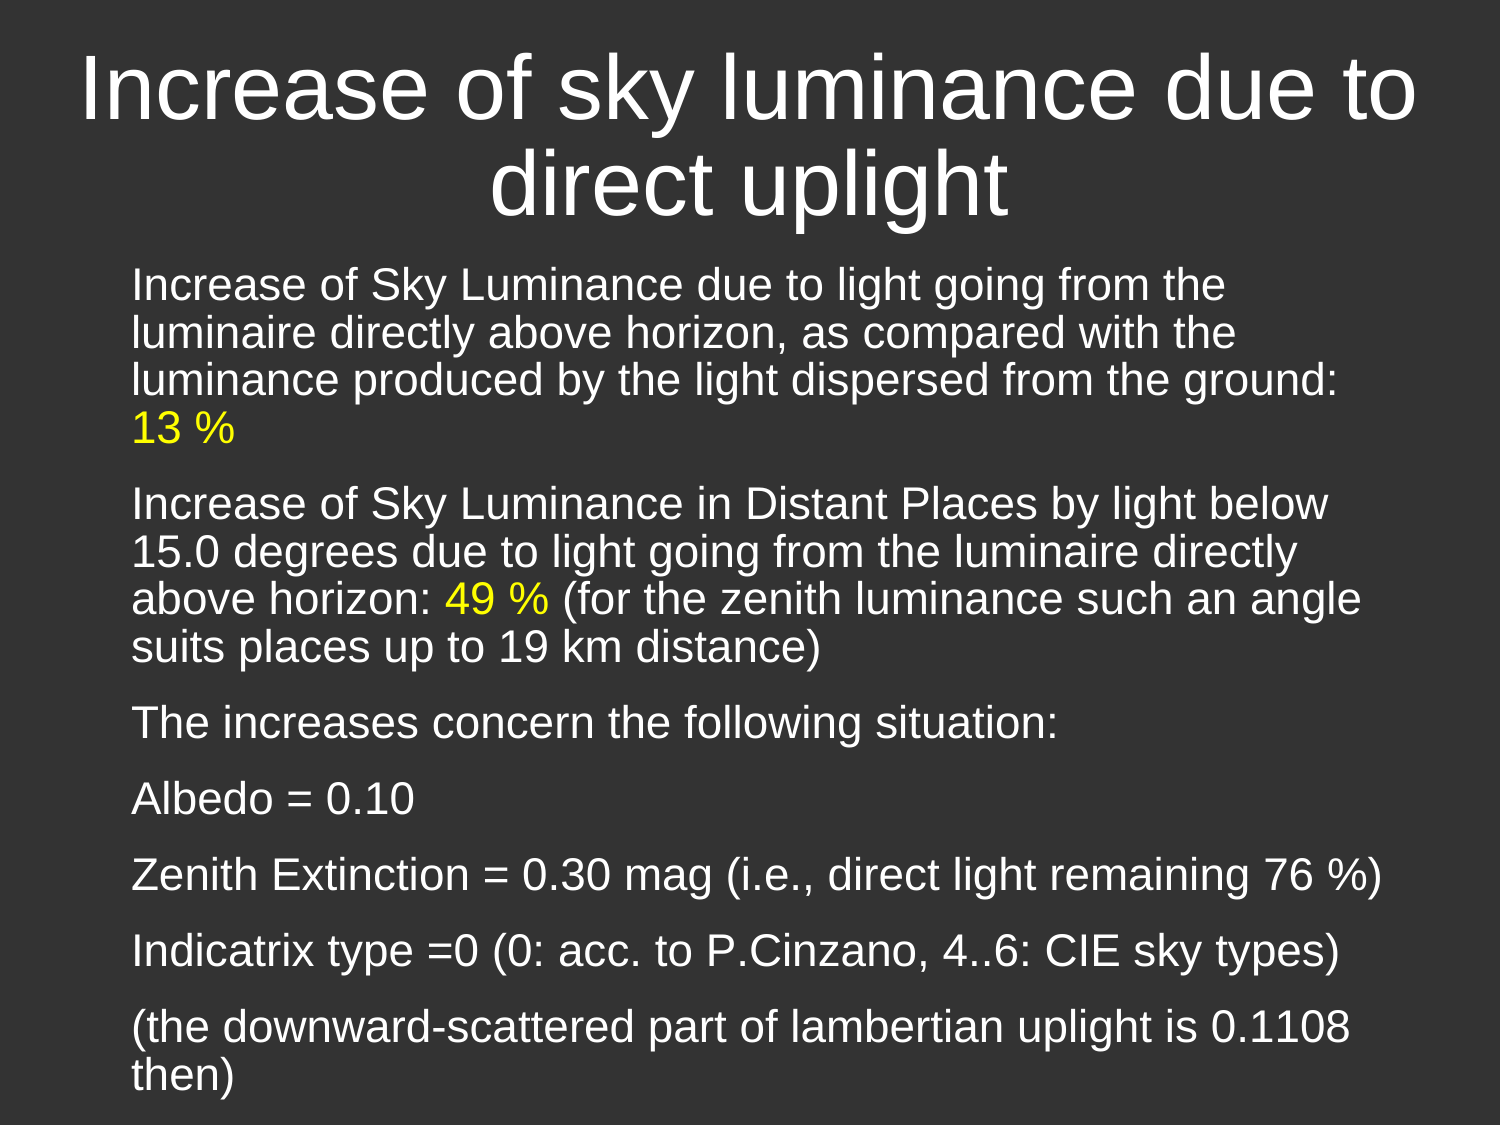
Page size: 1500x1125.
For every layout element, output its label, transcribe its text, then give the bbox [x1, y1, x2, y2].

title Increase of sky luminance due to direct uplight [75, 21, 1425, 257]
list Increase of Sky Luminance due to light going from the luminaire directly above horizon, as compared with the luminance produced by the light dispersed from the ground: 13 % Increase of Sky Luminance in Distant Places by light below 15.0 degrees due to light going from the luminaire directly above horizon: 49 % (for the zenith luminance such an angle suits places up to 19 km distance) The increases concern the following situation: Albedo = 0.10 Zenith Extinction = 0.30 mag (i.e., direct light remaining 76 %) Indicatrix type =0 (0: acc. to P.Cinzano, 4..6: CIE sky types) (the downward-scattered part of lambertian uplight is 0.1108 then) [75, 262, 1425, 1125]
